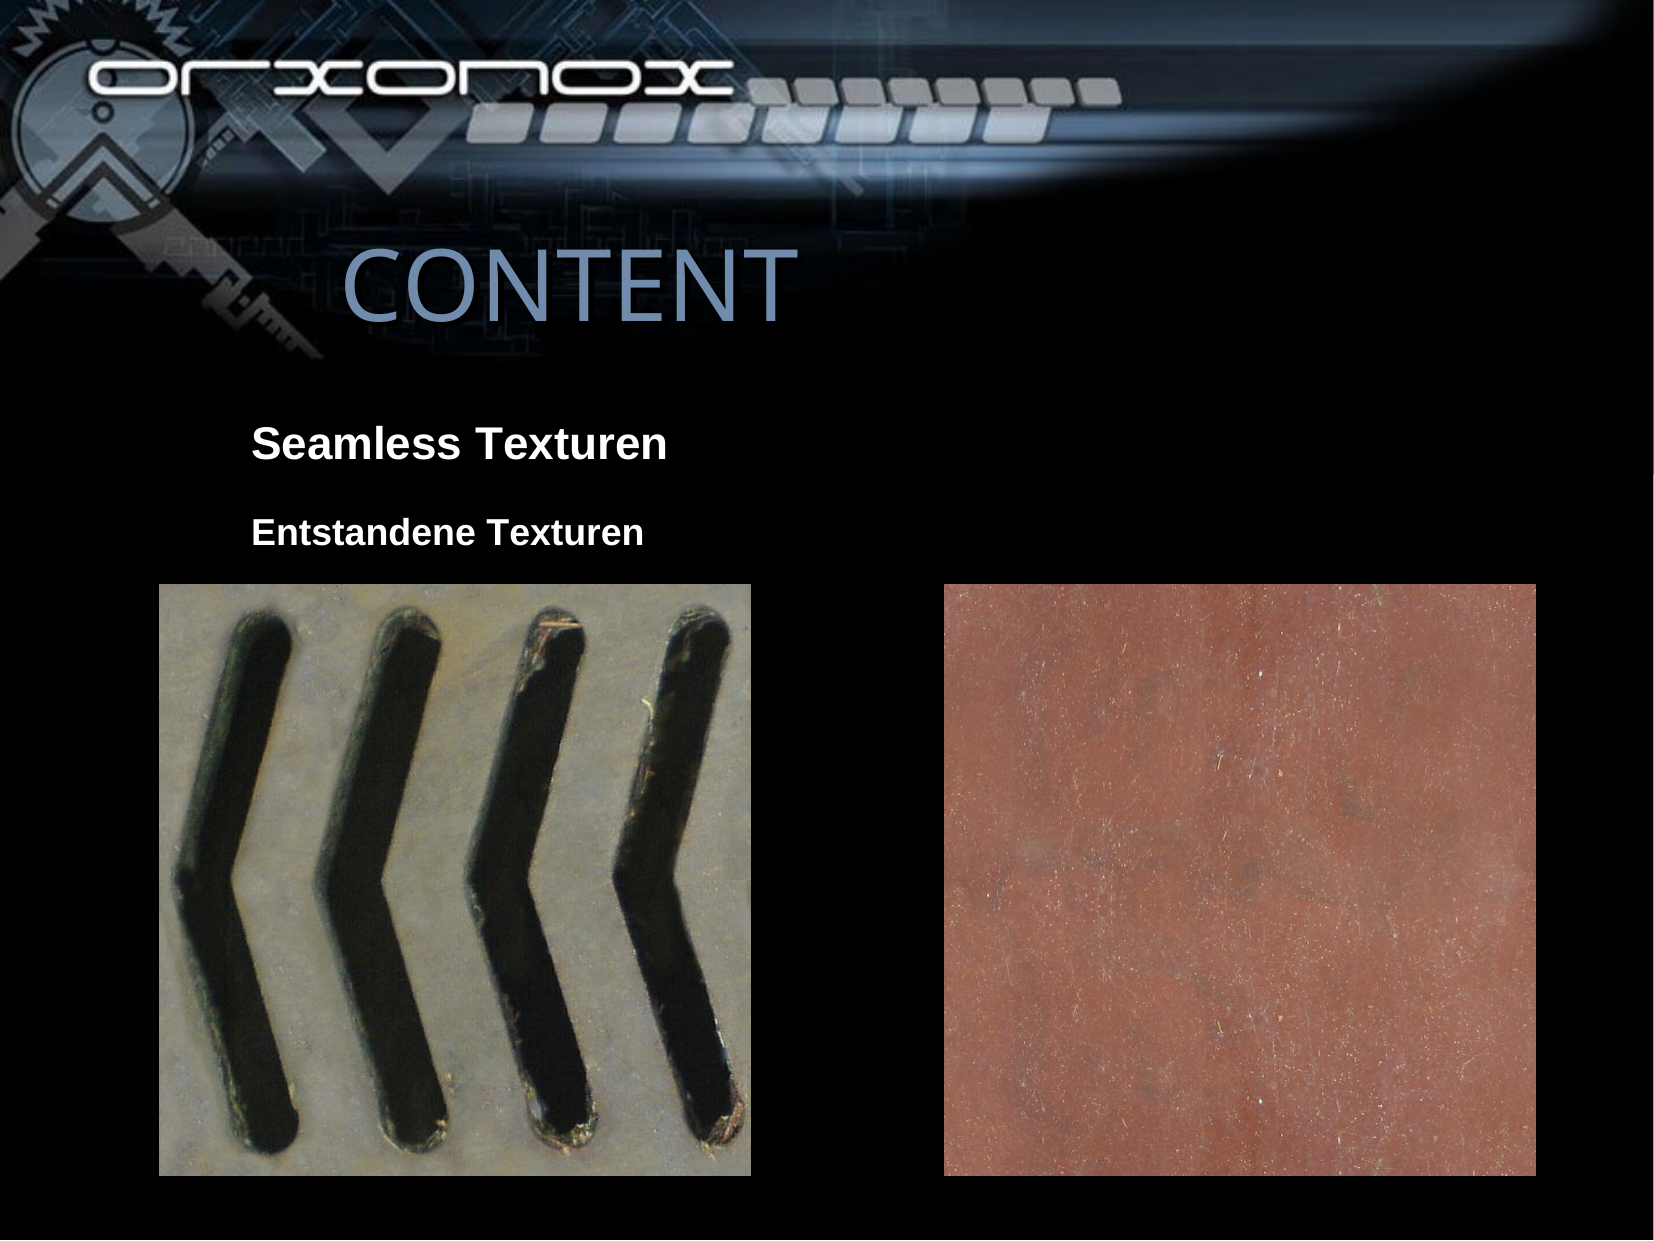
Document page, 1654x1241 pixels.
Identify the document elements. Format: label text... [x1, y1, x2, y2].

picture [0, 0, 1654, 475]
picture [944, 584, 1536, 1176]
text_box CONTENT [324, 206, 1565, 262]
text_box Seamless Texturen Entstandene Texturen [236, 410, 684, 562]
picture [159, 584, 751, 1176]
